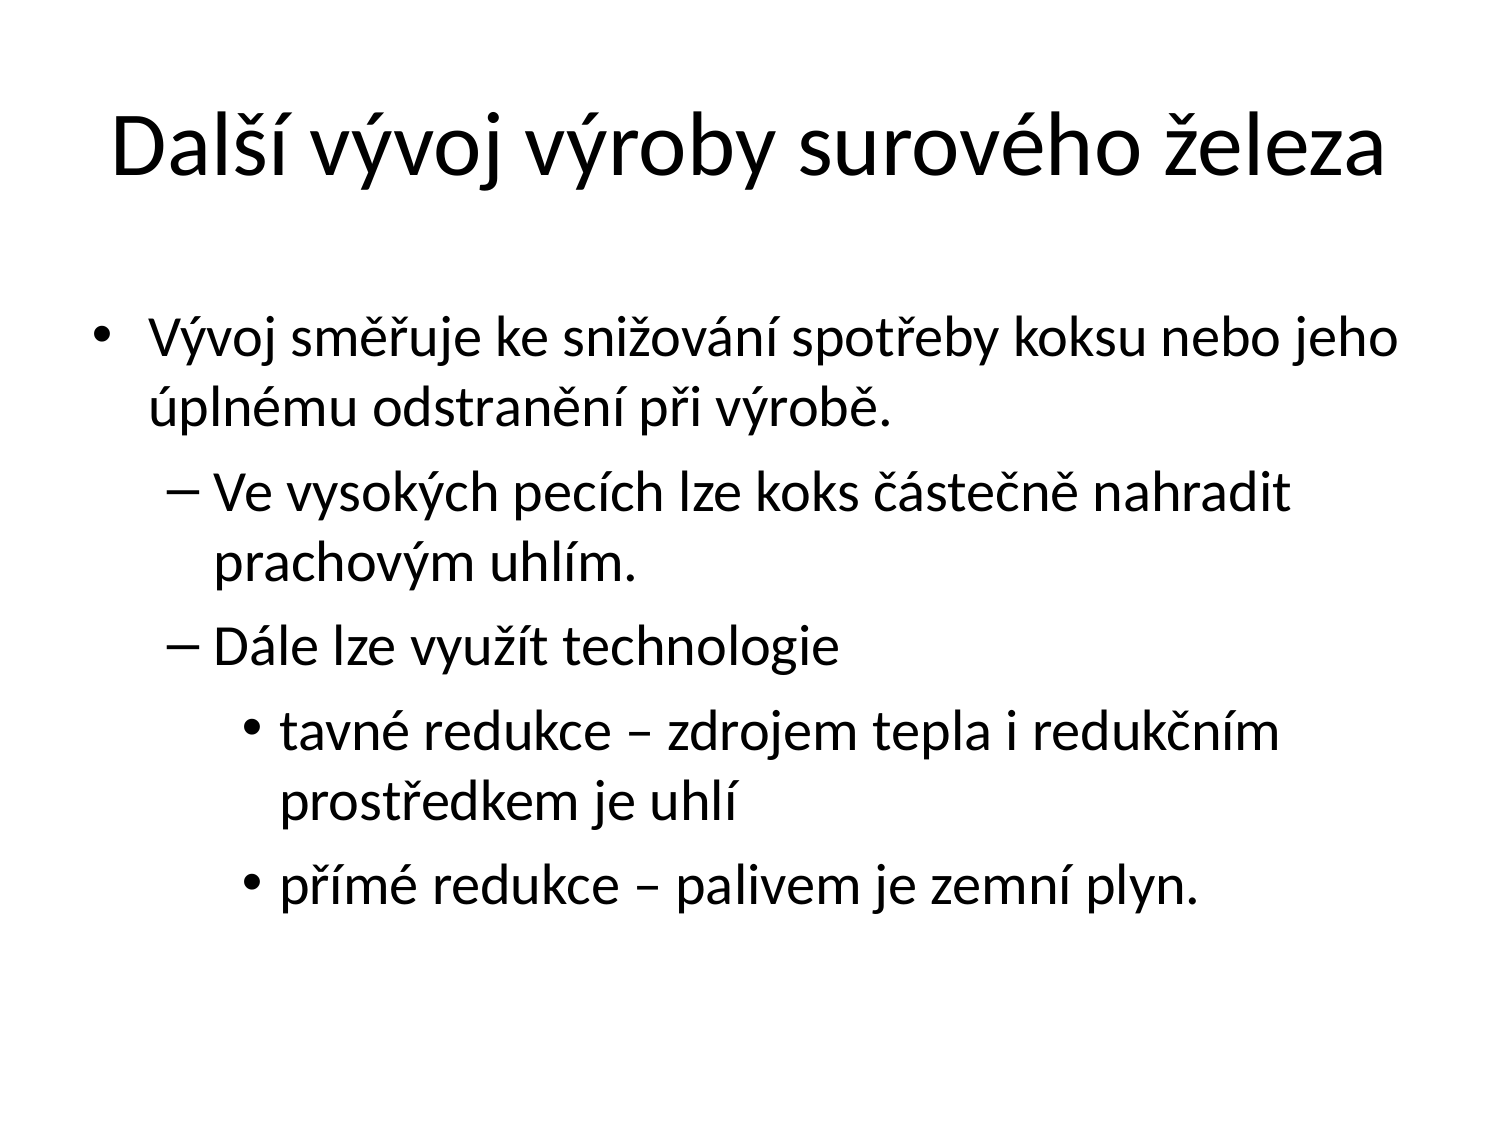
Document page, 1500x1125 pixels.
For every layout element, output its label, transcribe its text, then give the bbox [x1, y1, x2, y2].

list Vývoj směřuje ke snižování spotřeby koksu nebo jeho úplnému odstranění při výrobě. Ve vysokých pecích lze koks částečně nahradit prachovým uhlím. Dále lze využít technologie tavné redukce – zdrojem tepla i redukčním prostředkem je uhlí přímé redukce – palivem je zemní plyn. [76, 196, 1427, 939]
title Další vývoj výroby surového železa [75, 45, 1426, 233]
